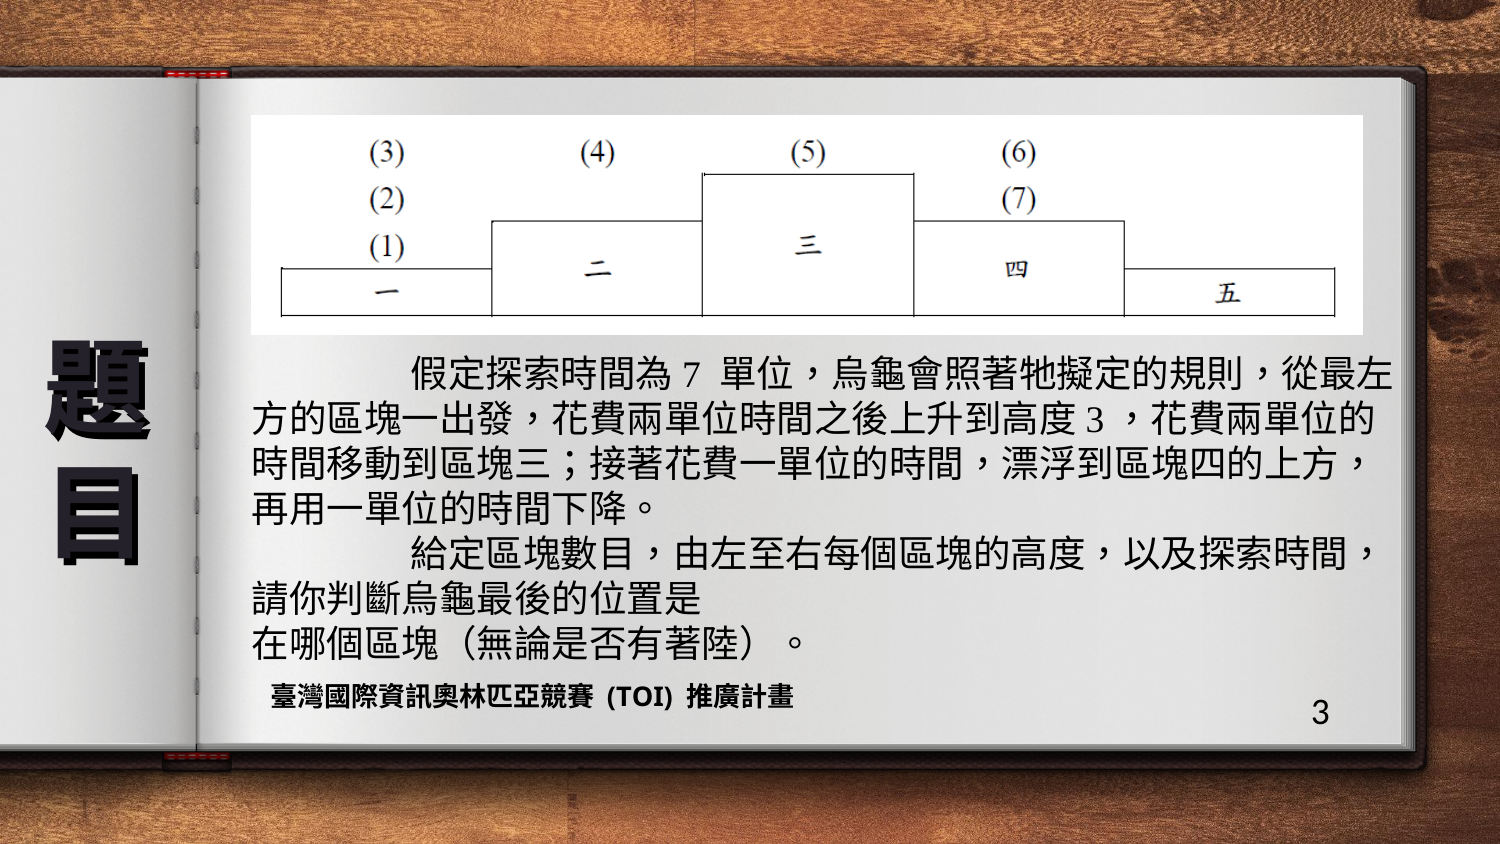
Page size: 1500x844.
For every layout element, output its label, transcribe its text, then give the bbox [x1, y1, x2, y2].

title 題 目 [28, 306, 210, 552]
text_box [1295, 677, 1386, 737]
picture [251, 115, 1363, 335]
text_box 假定探索時間為7 單位，烏龜會照著牠擬定的規則，從最左方的區塊一出發，花費兩單位時間之後上升到高度3，花費兩單位的時間移動到區塊三；接著花費一單位的時間，漂浮到區塊四的上方，再用一單位的時間下降。 給定區塊數目，由左至右每個區塊的高度，以及探索時間，請你判斷烏龜最後的位置是 在哪個區塊（無論是否有著陸）。 [236, 342, 1418, 677]
